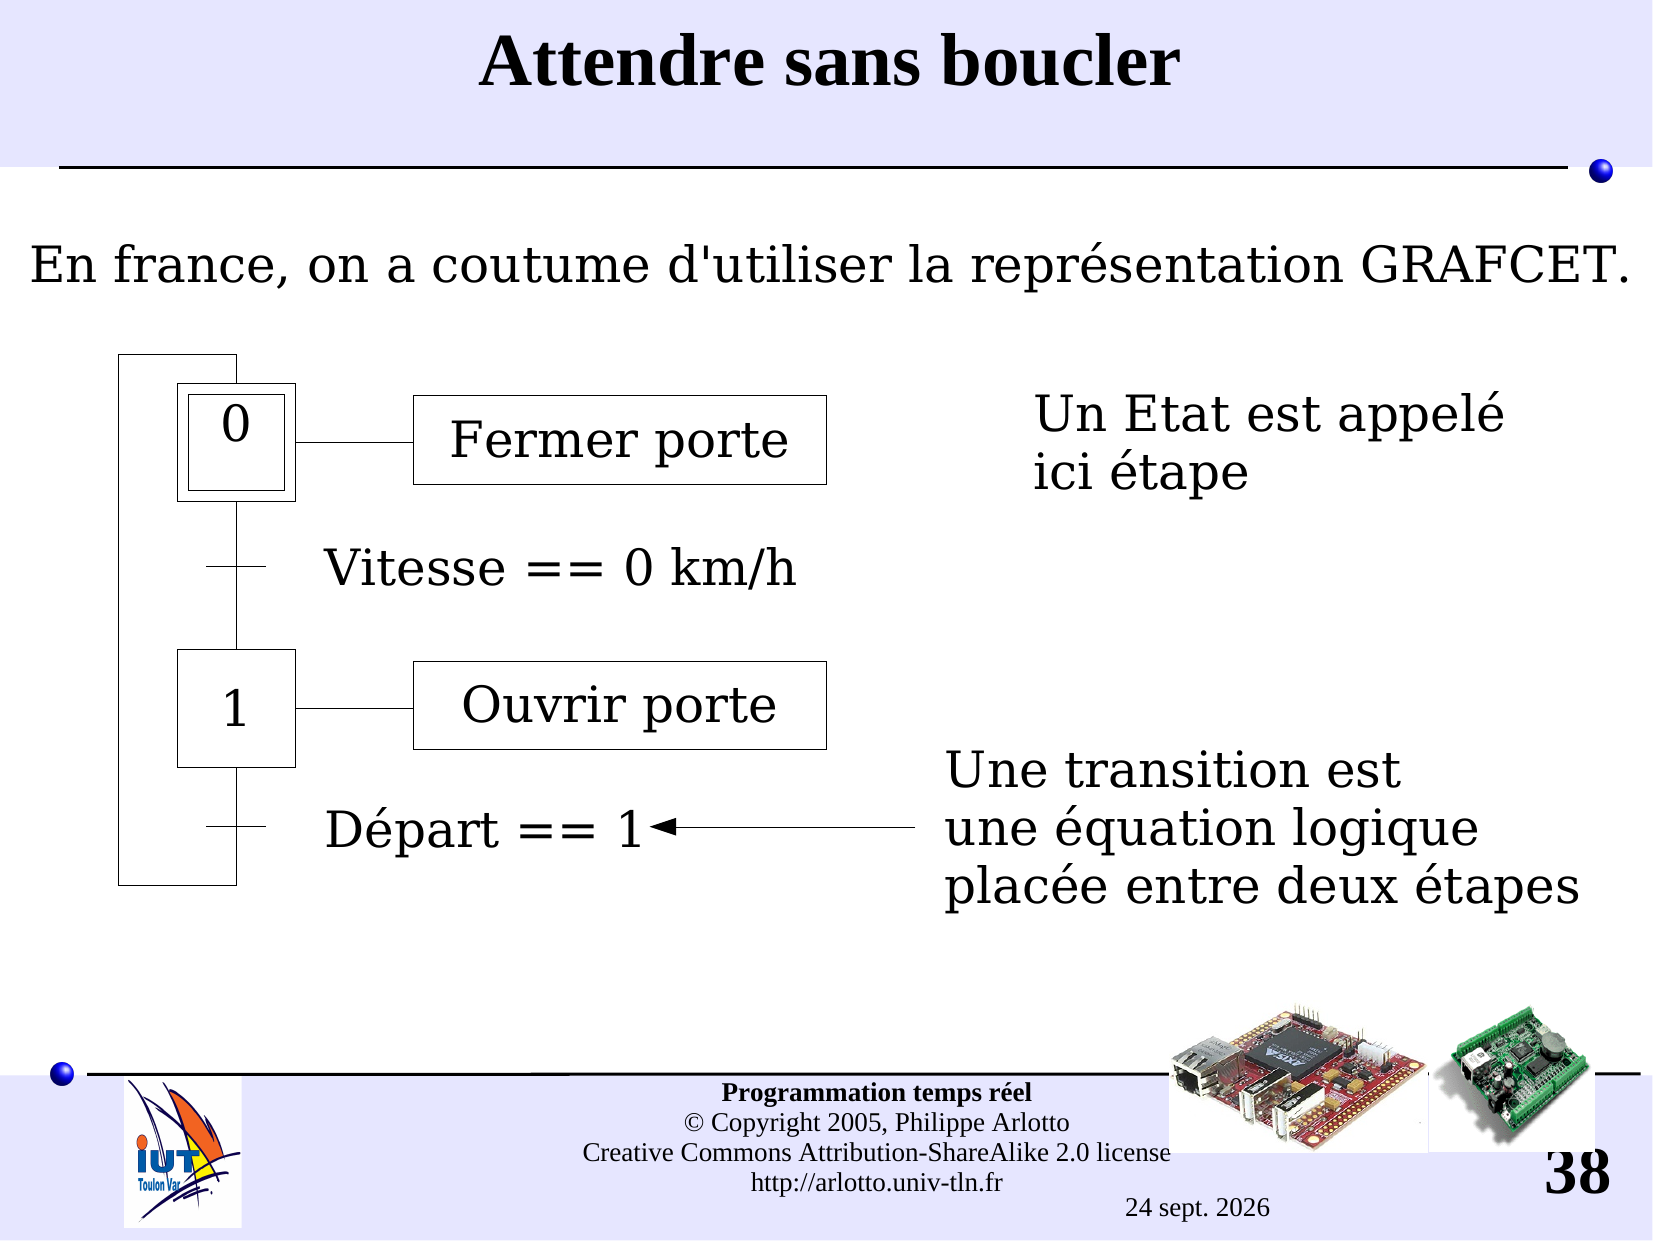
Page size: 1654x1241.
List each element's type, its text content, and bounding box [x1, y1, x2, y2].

text_box 1 [177, 649, 296, 768]
picture [1429, 1000, 1595, 1152]
text_box 0 [177, 383, 296, 502]
text_box Un Etat est appelé ici étape [1033, 385, 1507, 502]
text_box Vitesse == 0 km/h [324, 538, 798, 597]
text_box Ouvrir porte [413, 661, 827, 750]
picture [1169, 1000, 1428, 1153]
text_box Une transition est une équation logique placée entre deux étapes [944, 740, 1582, 916]
text_box Départ == 1 [324, 801, 648, 860]
text_box Fermer porte [413, 395, 827, 485]
title Attendre sans boucler [95, 14, 1585, 107]
text_box En france, on a coutume d'utiliser la représentation GRAFCET. [29, 236, 1634, 295]
